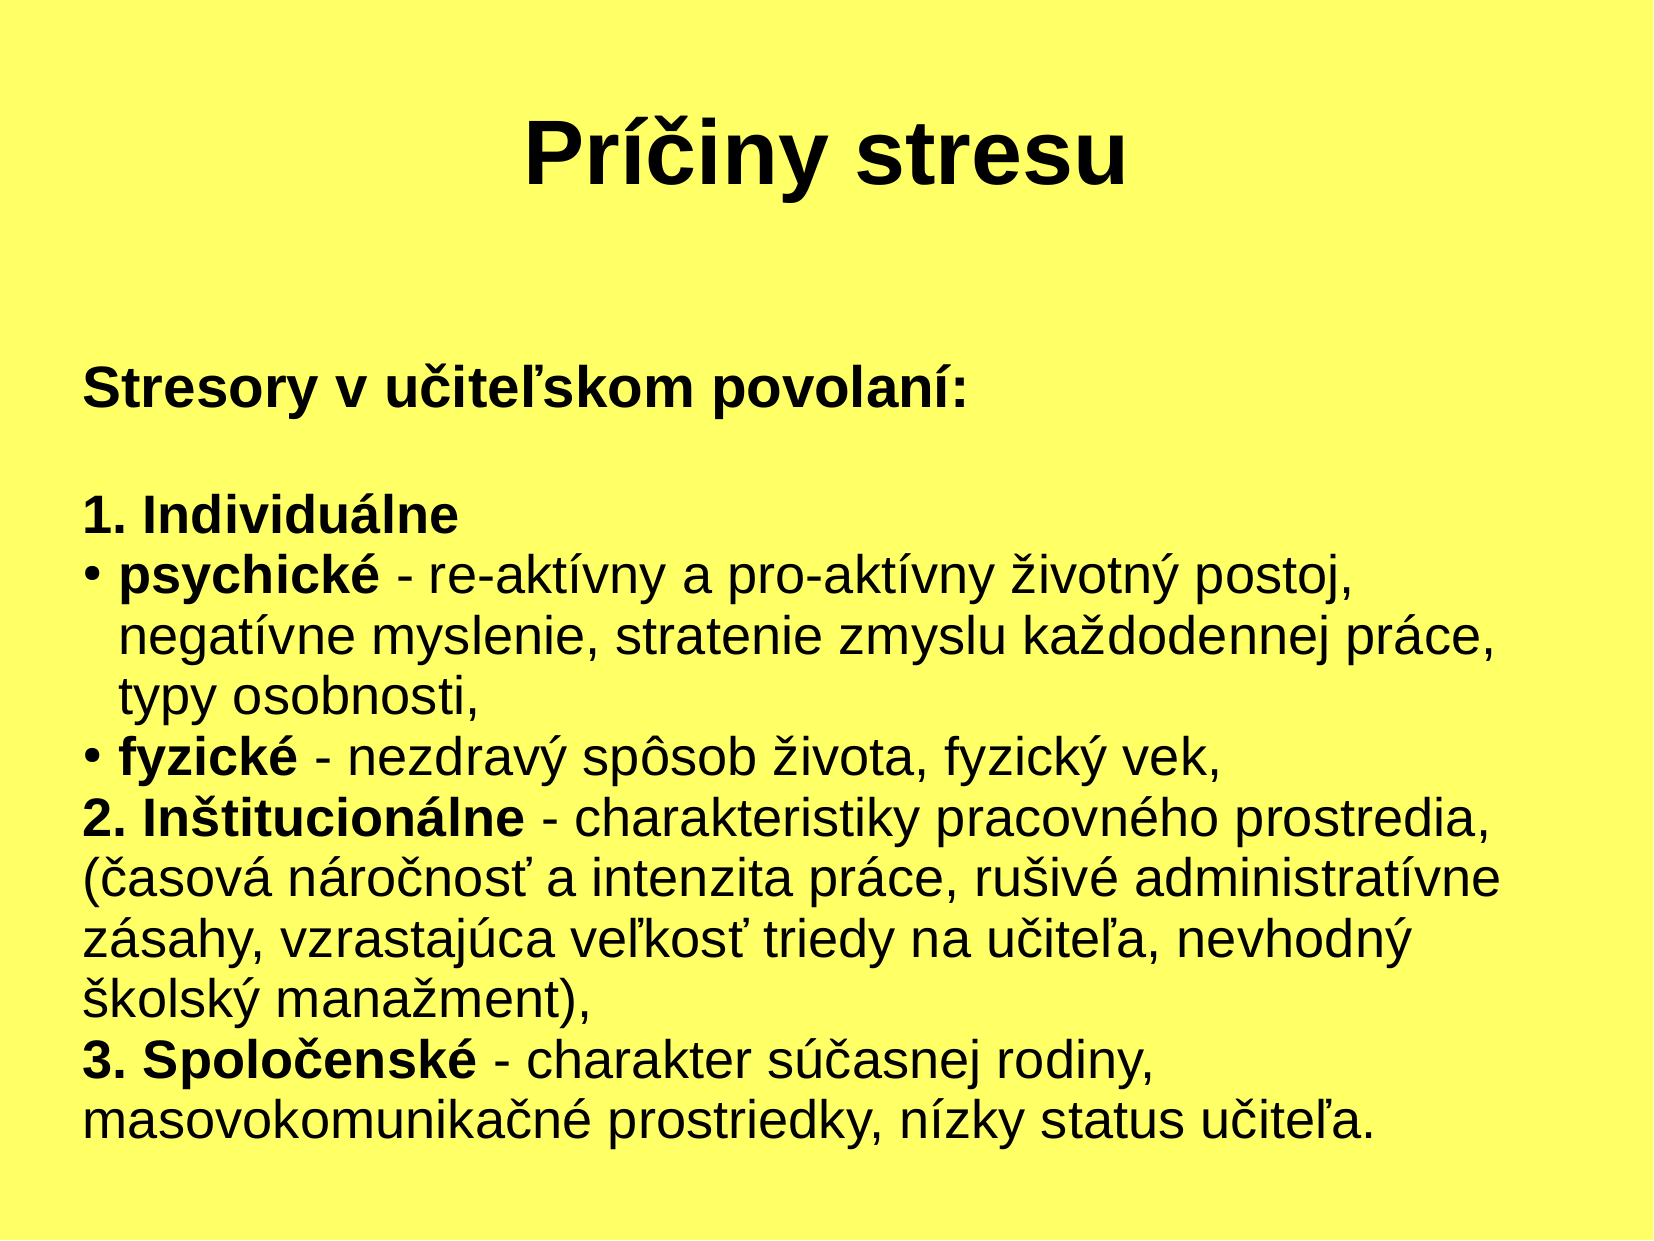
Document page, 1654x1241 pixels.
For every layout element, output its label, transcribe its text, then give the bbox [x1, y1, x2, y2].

subtitle Stresory v učiteľskom povolaní: 1. Individuálne psychické - re-aktívny a pro-aktívny životný postoj, negatívne myslenie, stratenie zmyslu každodennej práce, typy osobnosti, fyzické - nezdravý spôsob života, fyzický vek, 2. Inštitucionálne - charakteristiky pracovného prostredia, (časová náročnosť a intenzita práce, rušivé administratívne zásahy, vzrastajúca veľkosť triedy na učiteľa, nevhodný školský manažment), 3. Spoločenské - charakter súčasnej rodiny, masovokomunikačné prostriedky, nízky status učiteľa. [82, 354, 1571, 1173]
title Príčiny stresu [82, 49, 1571, 257]
